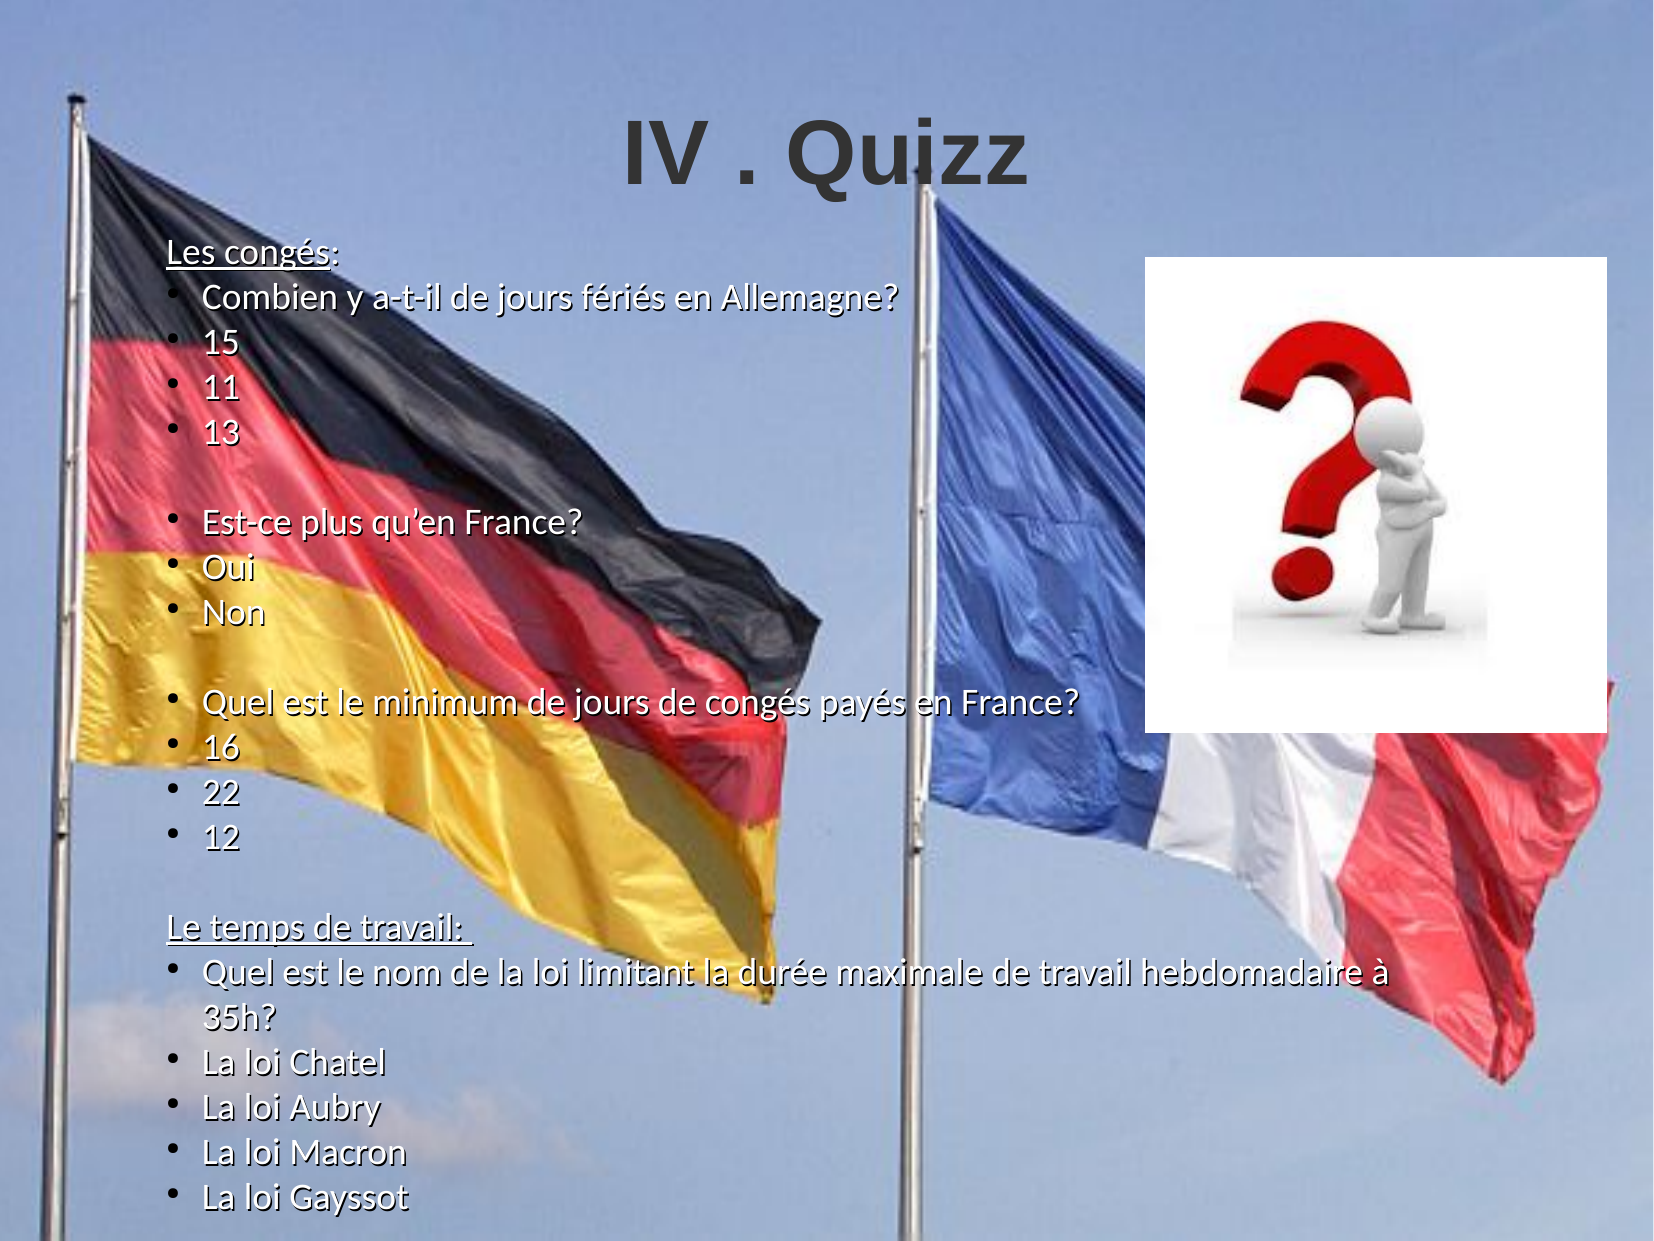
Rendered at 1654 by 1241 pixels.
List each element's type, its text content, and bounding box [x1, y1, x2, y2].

text_box Les congés: Combien y a-t-il de jours fériés en Allemagne? 15 11 13 Est-ce plus qu’en France? Oui Non Quel est le minimum de jours de congés payés en France? 16 22 12 Le temps de travail: Quel est le nom de la loi limitant la durée maximale de travail hebdomadaire à 35h? La loi Chatel La loi Aubry La loi Macron La loi Gayssot [151, 257, 1416, 1241]
title IV . Quizz [82, 49, 1571, 257]
picture [0, 0, 1654, 1241]
